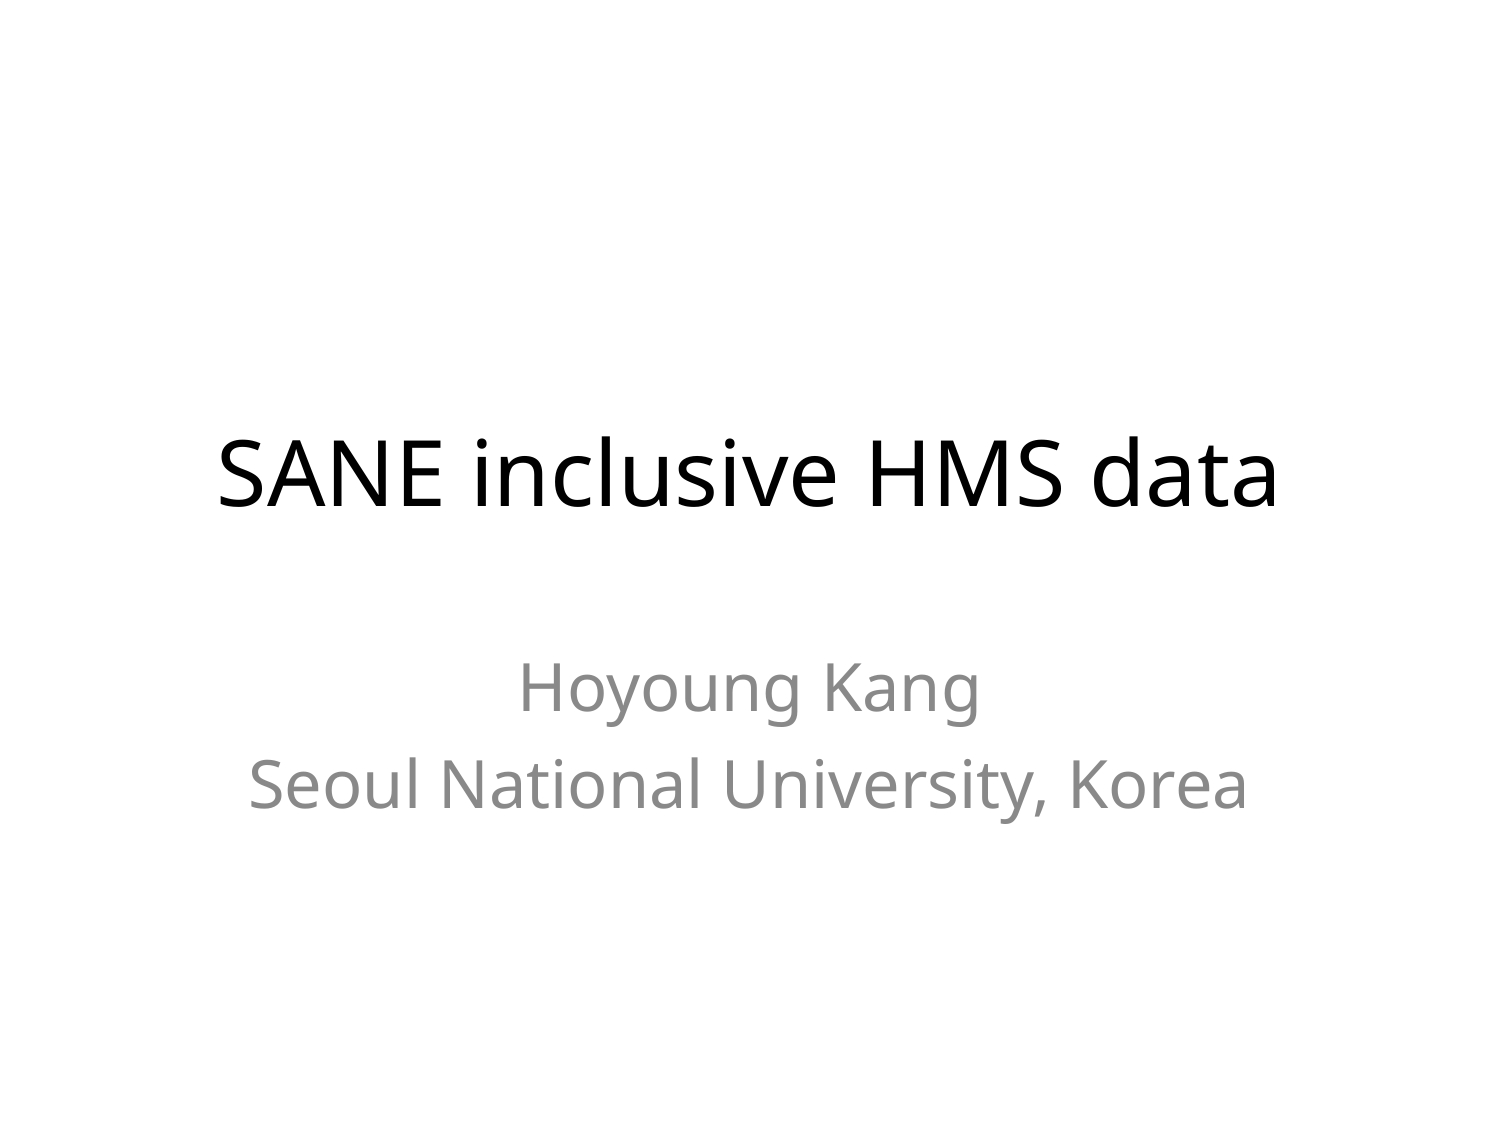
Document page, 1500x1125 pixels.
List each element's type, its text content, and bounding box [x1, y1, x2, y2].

subtitle Hoyoung Kang Seoul National University, Korea [225, 637, 1276, 925]
title SANE inclusive HMS data [112, 349, 1388, 591]
